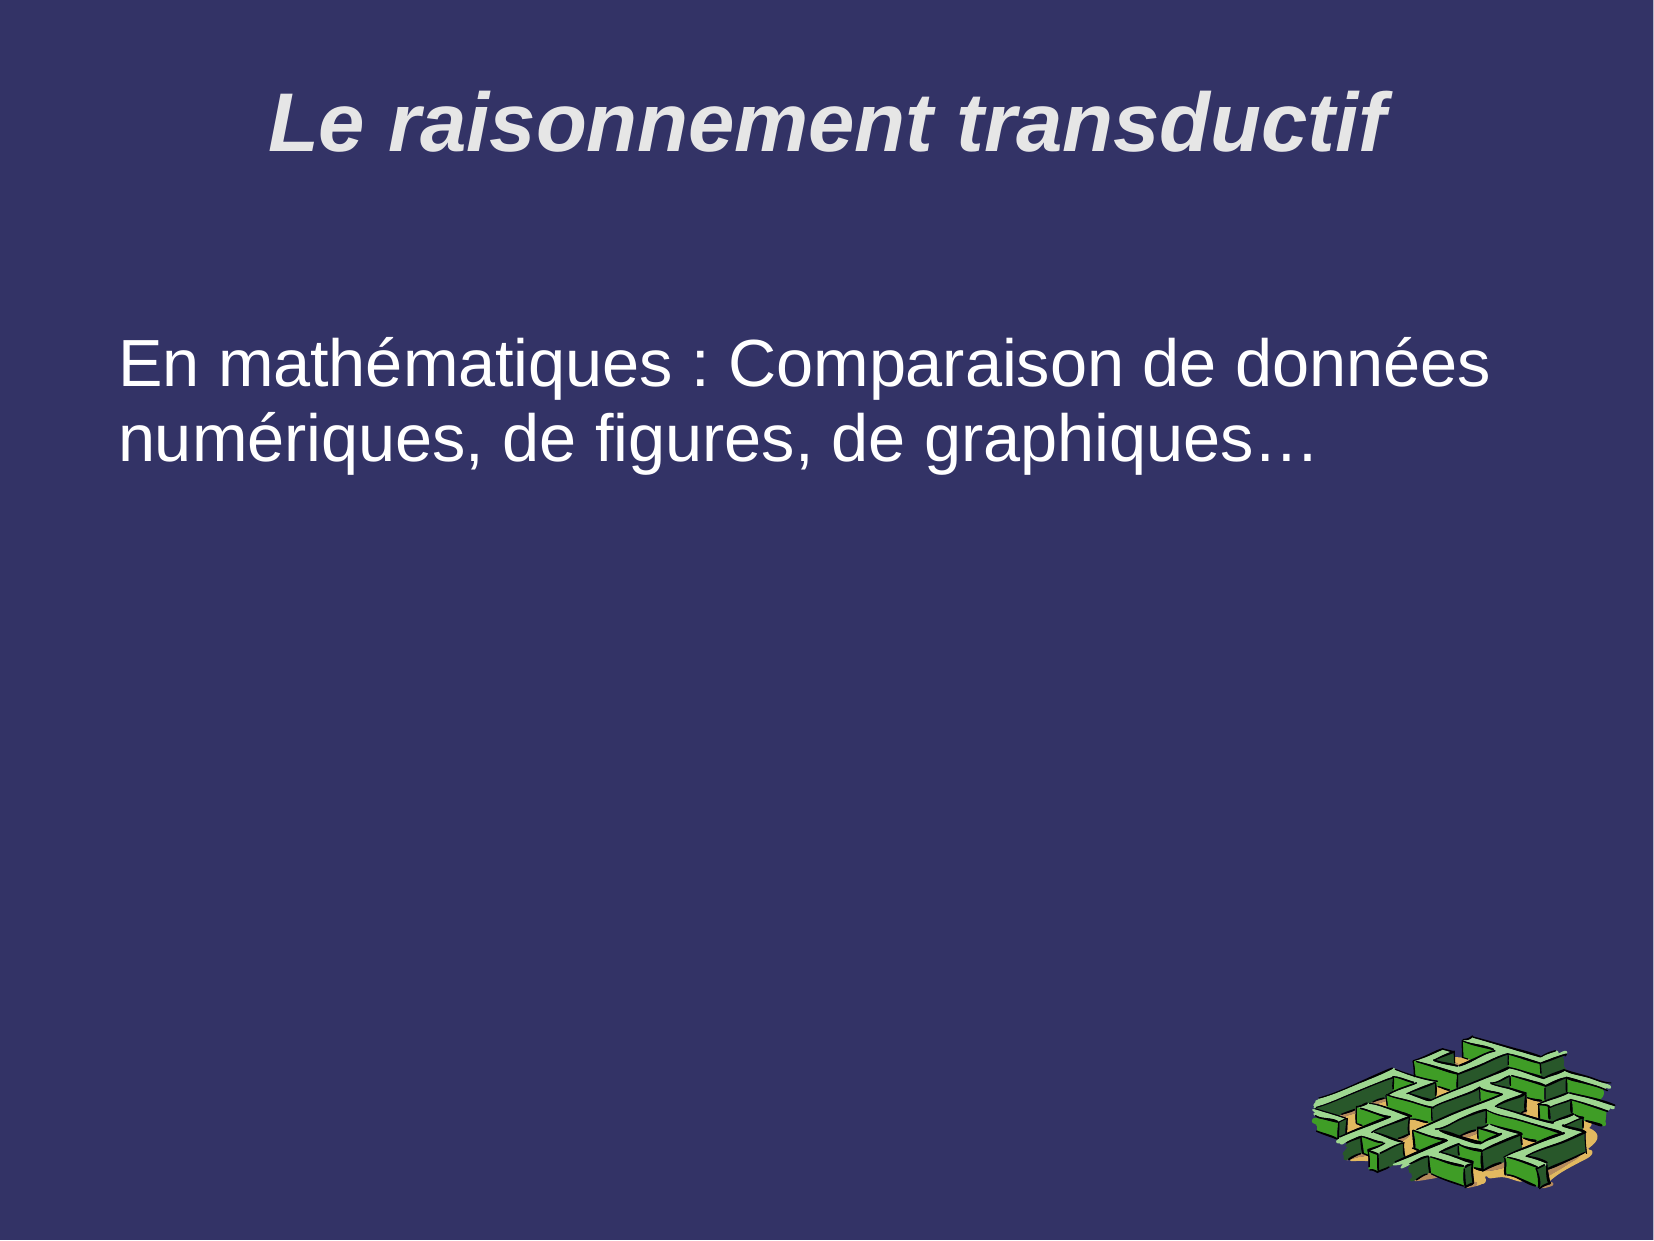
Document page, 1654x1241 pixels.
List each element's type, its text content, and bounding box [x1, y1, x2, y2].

list En mathématiques : Comparaison de données numériques, de figures, de graphiques… [118, 325, 1509, 1093]
title Le raisonnement transductif [121, 26, 1534, 219]
